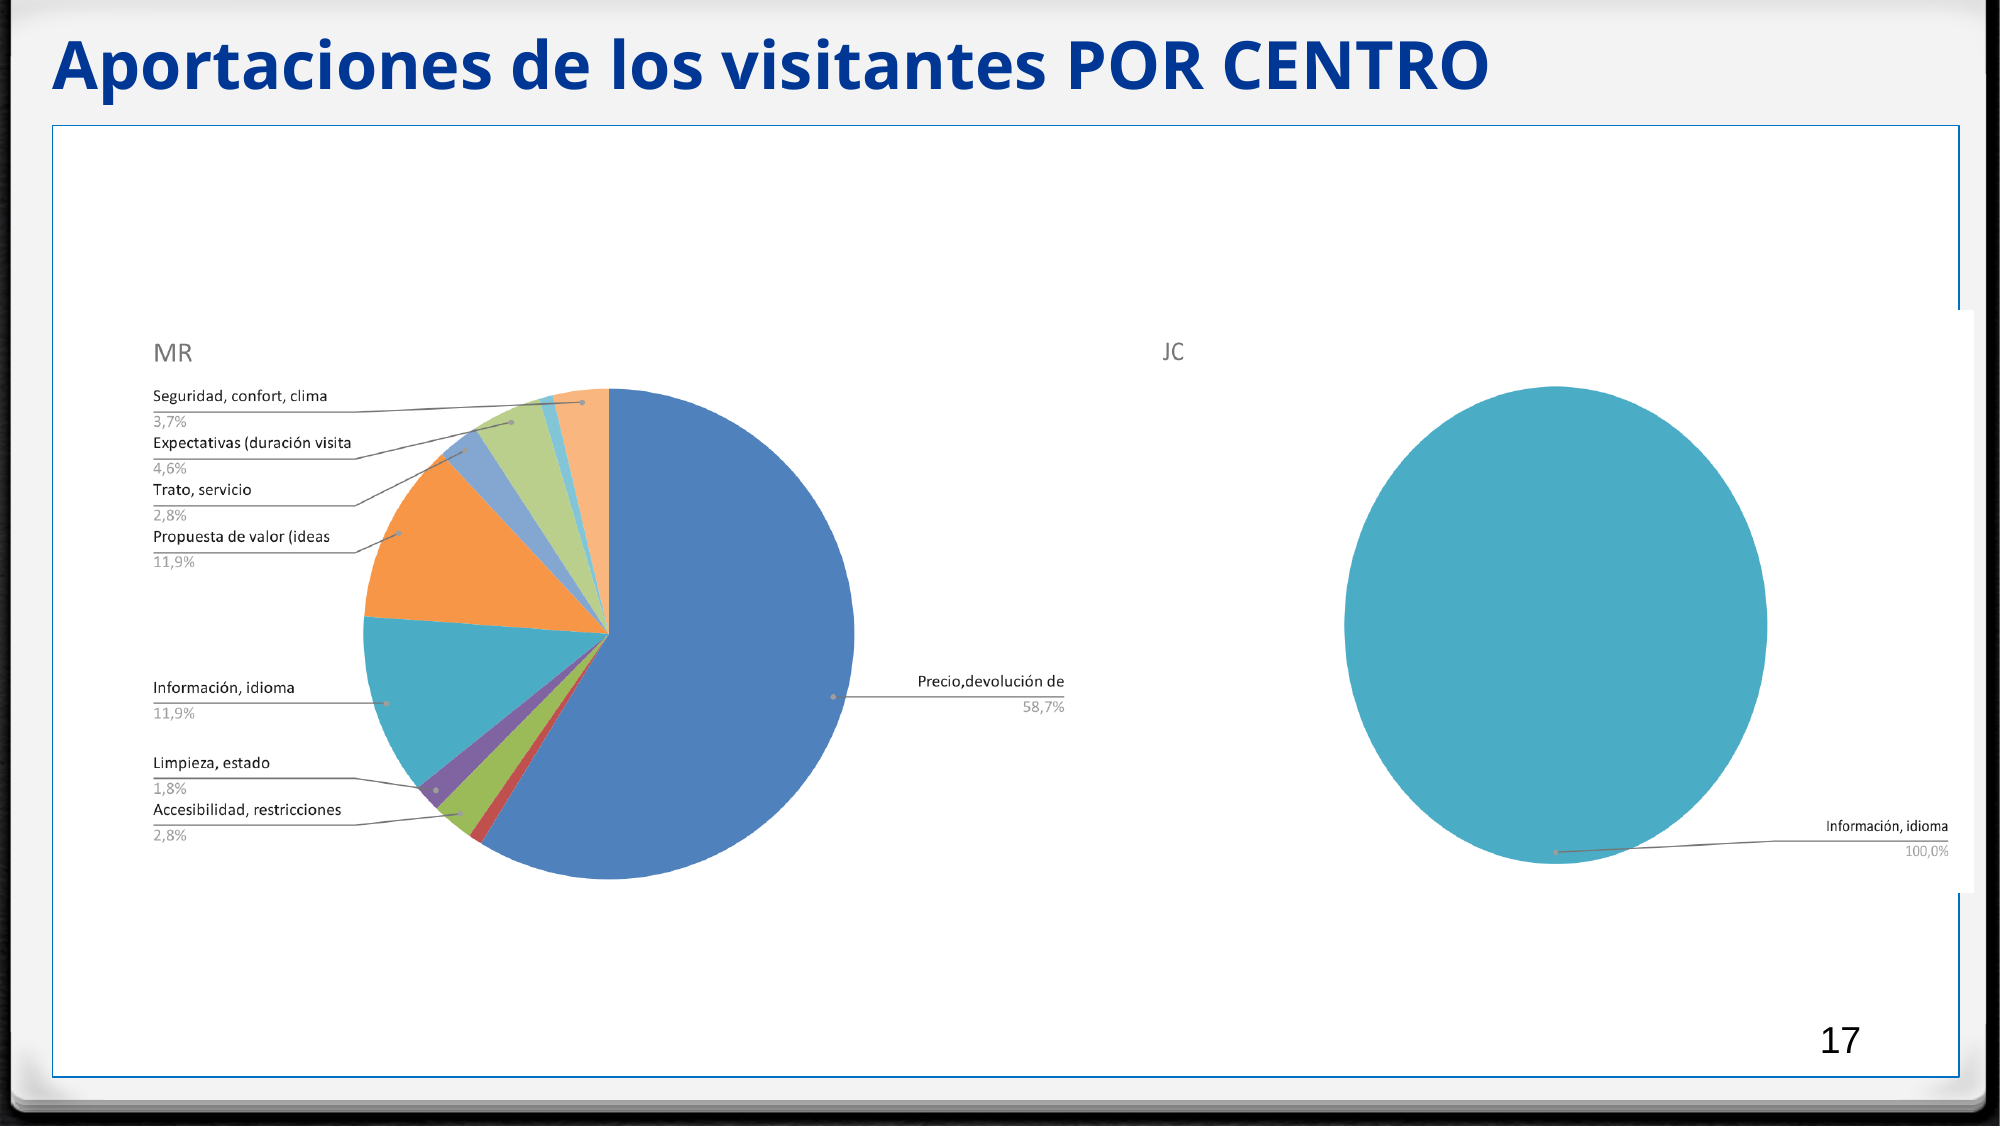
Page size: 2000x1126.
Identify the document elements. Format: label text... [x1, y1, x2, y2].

text_box <number> [1412, 1008, 1880, 1069]
text_box [52, 125, 1959, 1078]
picture [123, 310, 1094, 909]
picture [0, 0, 2000, 1126]
text_box Aportaciones de los visitantes POR CENTRO [52, 0, 1945, 125]
